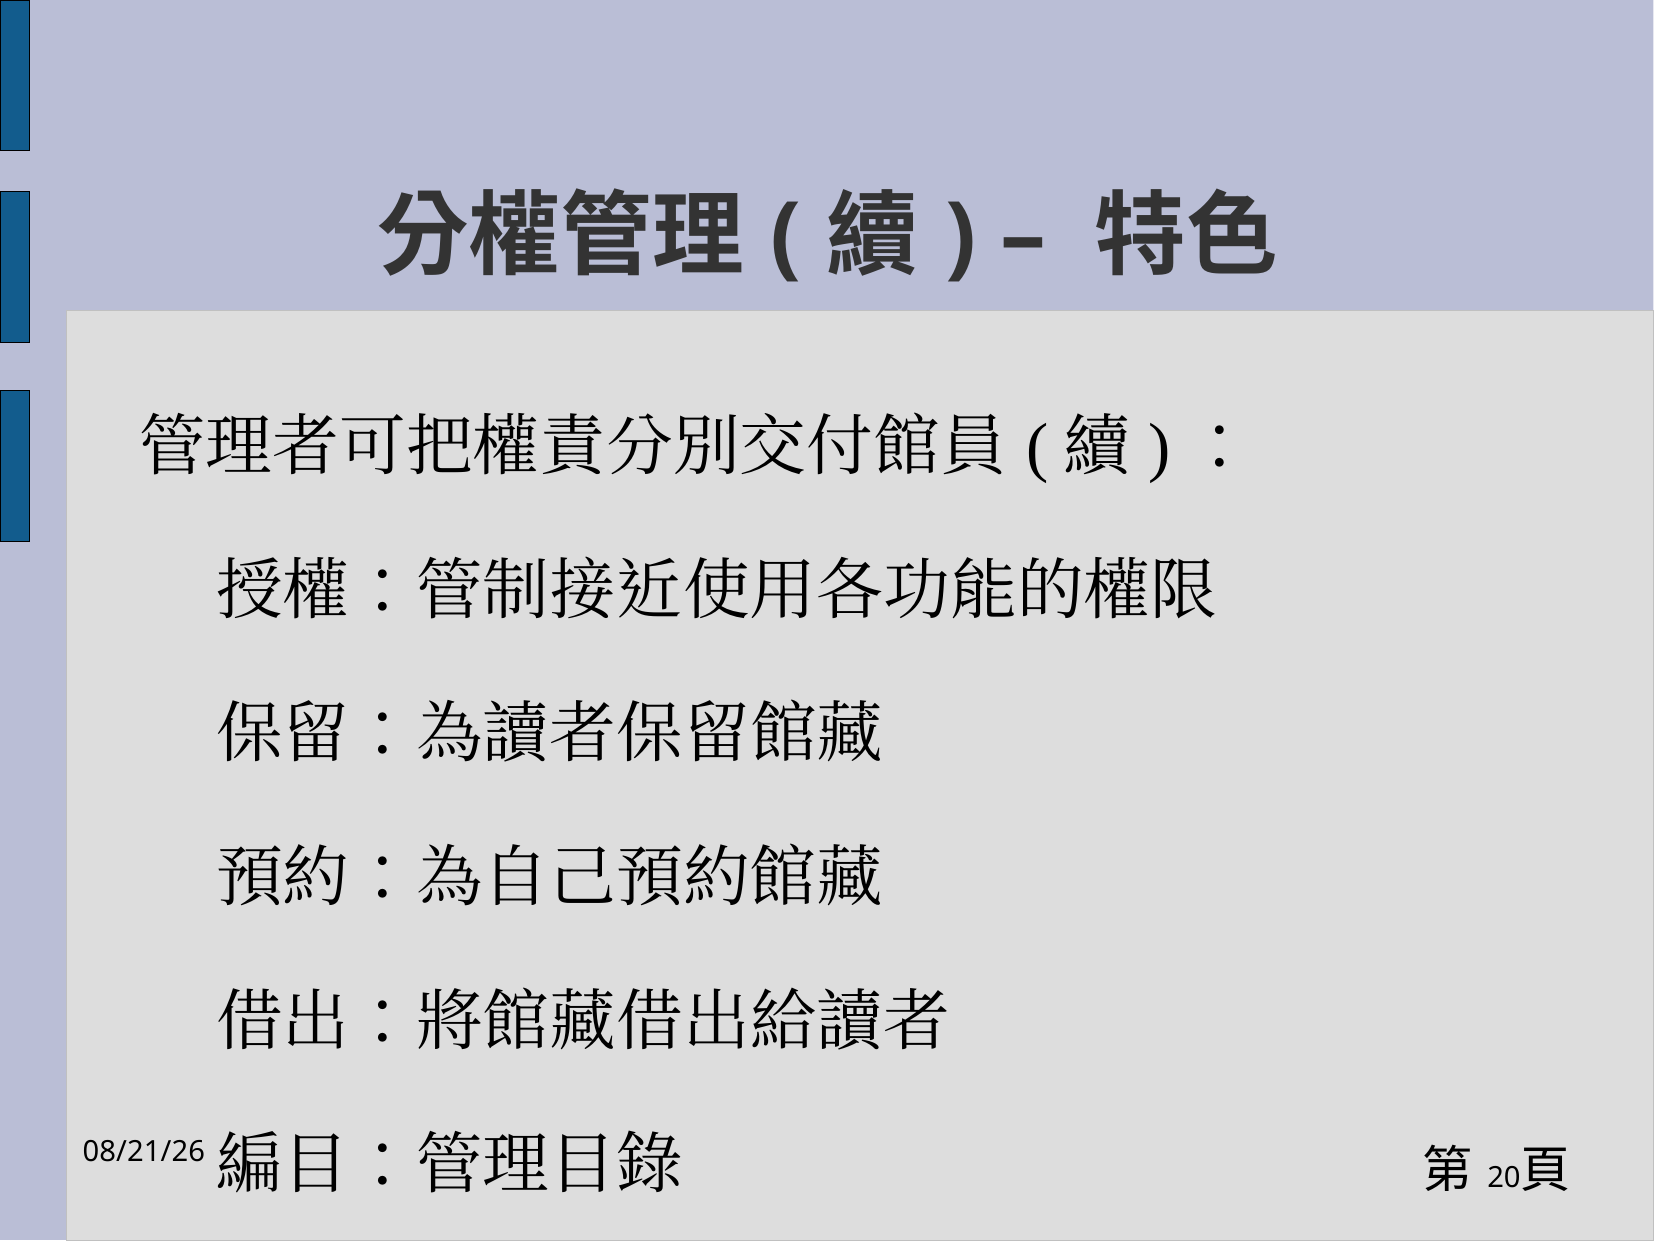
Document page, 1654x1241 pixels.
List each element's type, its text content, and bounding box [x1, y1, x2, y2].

list 管理者可把權責分別交付館員(續)： 授權：管制接近使用各功能的權限 保留：為讀者保留館藏 預約：為自己預約館藏 借出：將館藏借出給讀者 編目：管理目錄 罰款：管理罰款及其他向讀者的收入 [121, 344, 1534, 1112]
title 分權管理(續) – 特色 [121, 91, 1534, 299]
